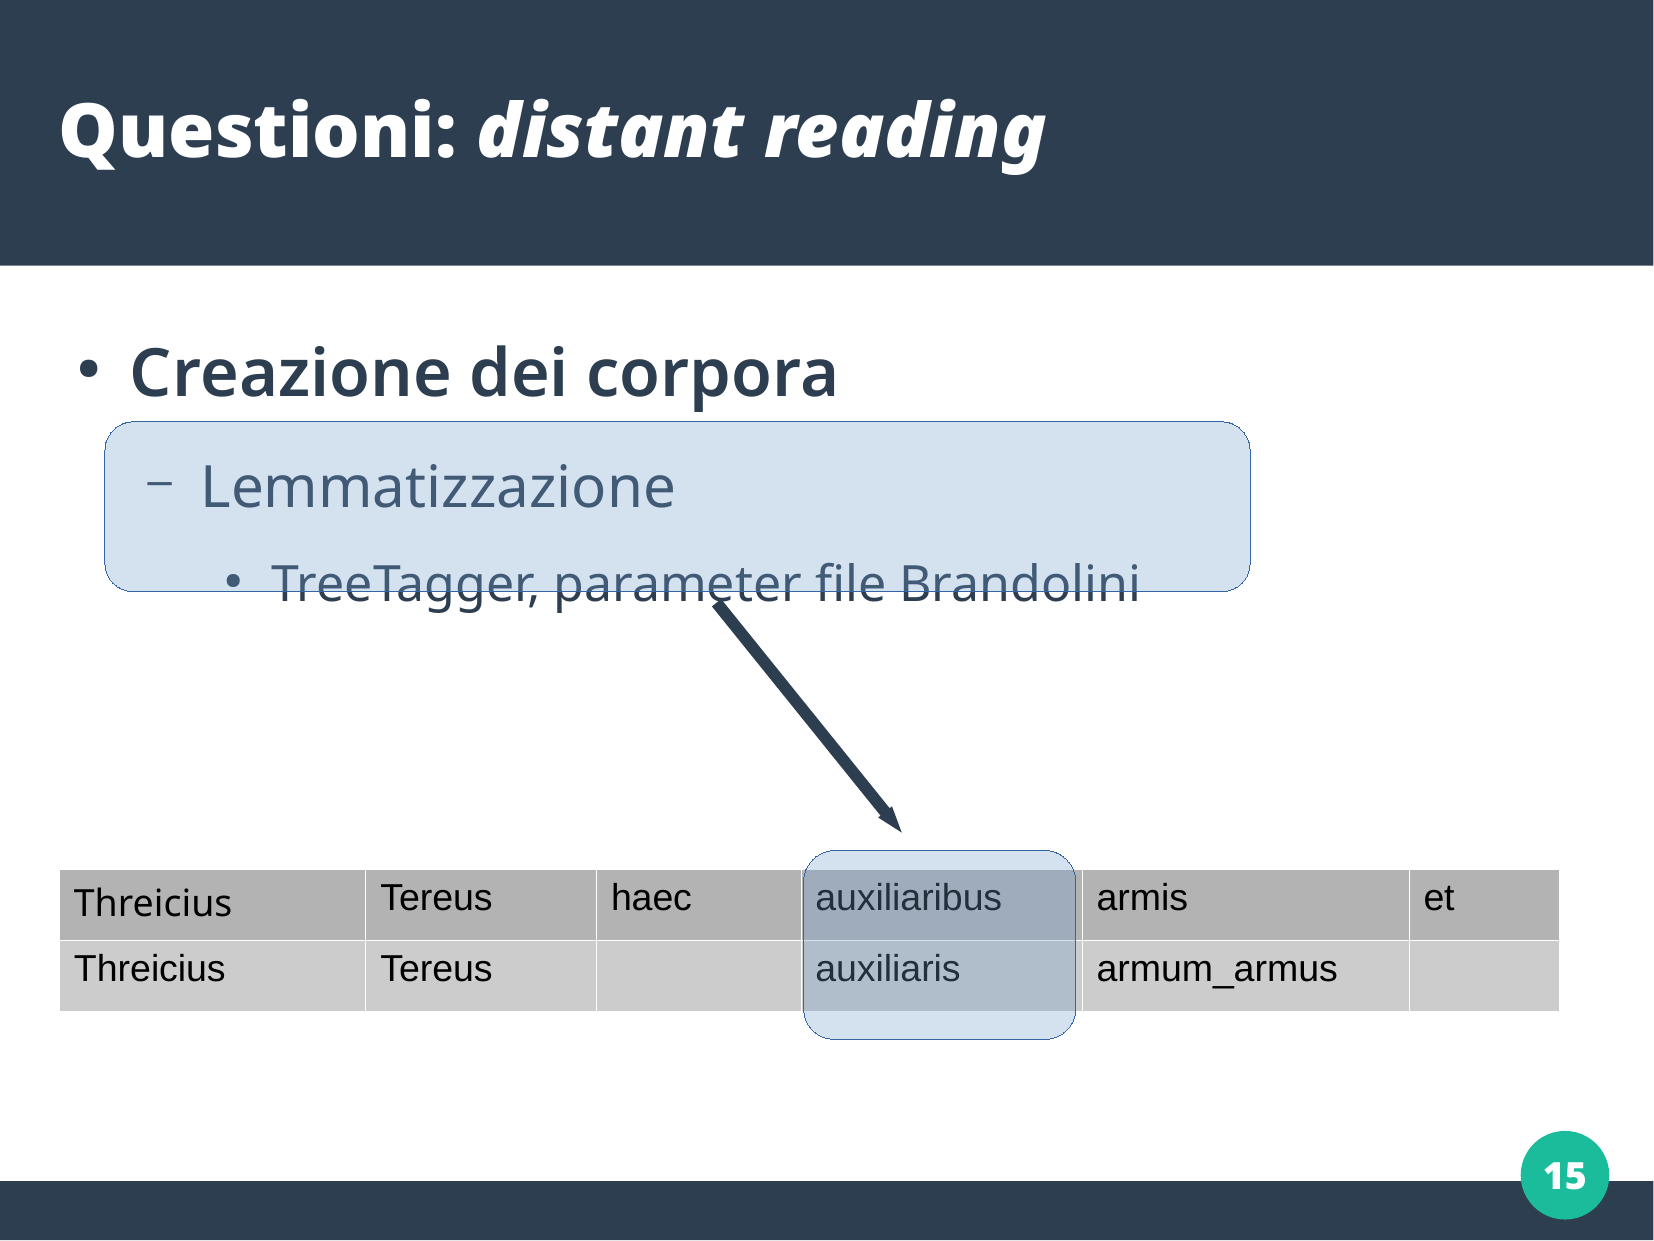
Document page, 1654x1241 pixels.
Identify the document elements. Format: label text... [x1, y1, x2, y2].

table_header haec [597, 870, 801, 940]
table_header armis [1083, 870, 1409, 940]
text_box [803, 850, 1076, 1040]
table_cell Threicius [60, 941, 365, 1011]
table_header auxiliaribus [1074, 870, 1082, 940]
table_cell [597, 941, 801, 1011]
table_cell Tereus [366, 941, 596, 1011]
table_header Tereus [366, 870, 596, 940]
list Creazione dei corpora Lemmatizzazione TreeTagger, parameter file Brandolini [59, 324, 1595, 873]
text_box [104, 421, 1251, 592]
table_cell [1410, 941, 1559, 1011]
title Questioni: distant reading [59, 49, 1595, 207]
table_header Threicius [60, 870, 365, 940]
table_cell armum_armus [1083, 941, 1409, 1011]
table_header et [1410, 870, 1559, 940]
table_cell auxiliaris [1076, 941, 1082, 1011]
